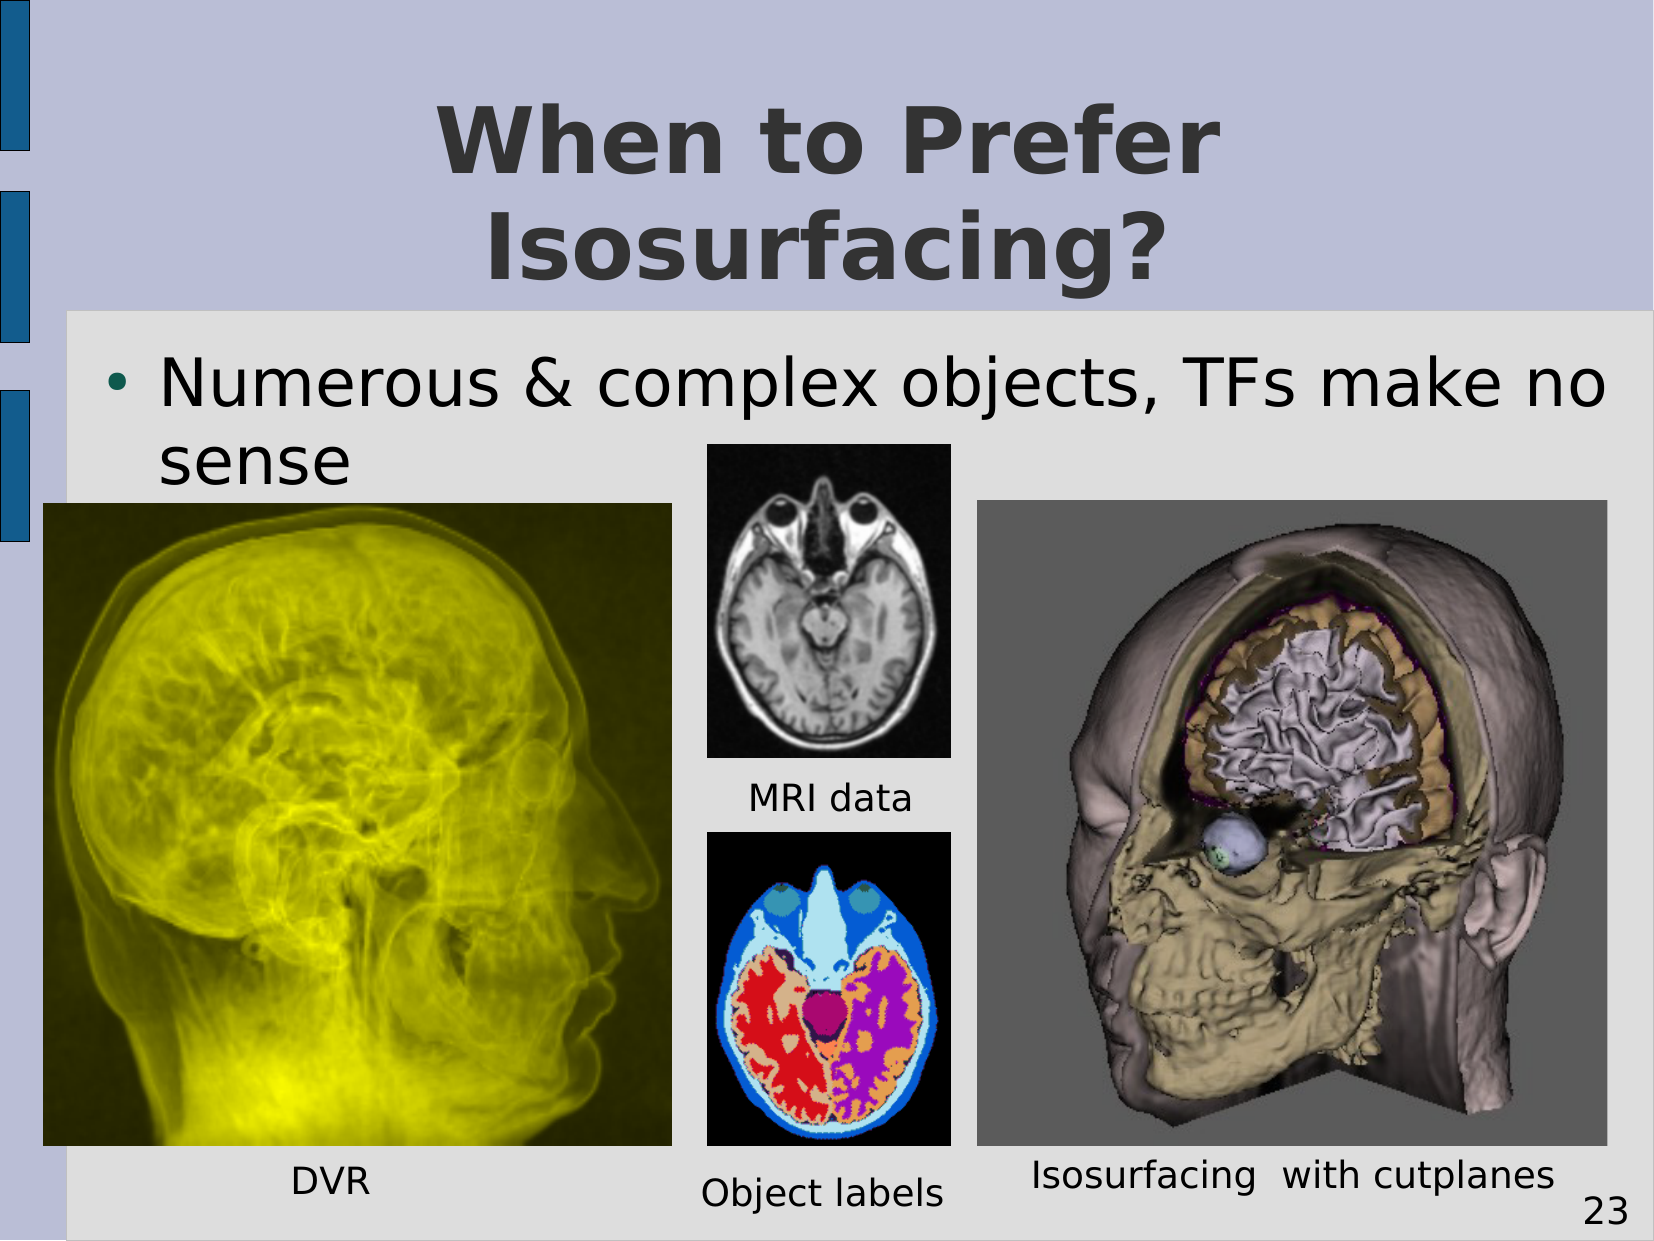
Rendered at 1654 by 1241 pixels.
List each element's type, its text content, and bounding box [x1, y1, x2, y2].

picture [707, 832, 951, 1146]
text_box MRI data [733, 768, 929, 828]
title When to Prefer Isosurfacing? [121, 87, 1534, 302]
picture [43, 503, 672, 1146]
text_box DVR [275, 1152, 419, 1212]
text_box Object labels [685, 1164, 960, 1223]
text_box Isosurfacing with cutplanes [978, 1146, 1609, 1206]
picture [707, 444, 951, 758]
list Numerous & complex objects, TFs make no sense [87, 344, 1639, 501]
chart [977, 500, 1608, 1146]
